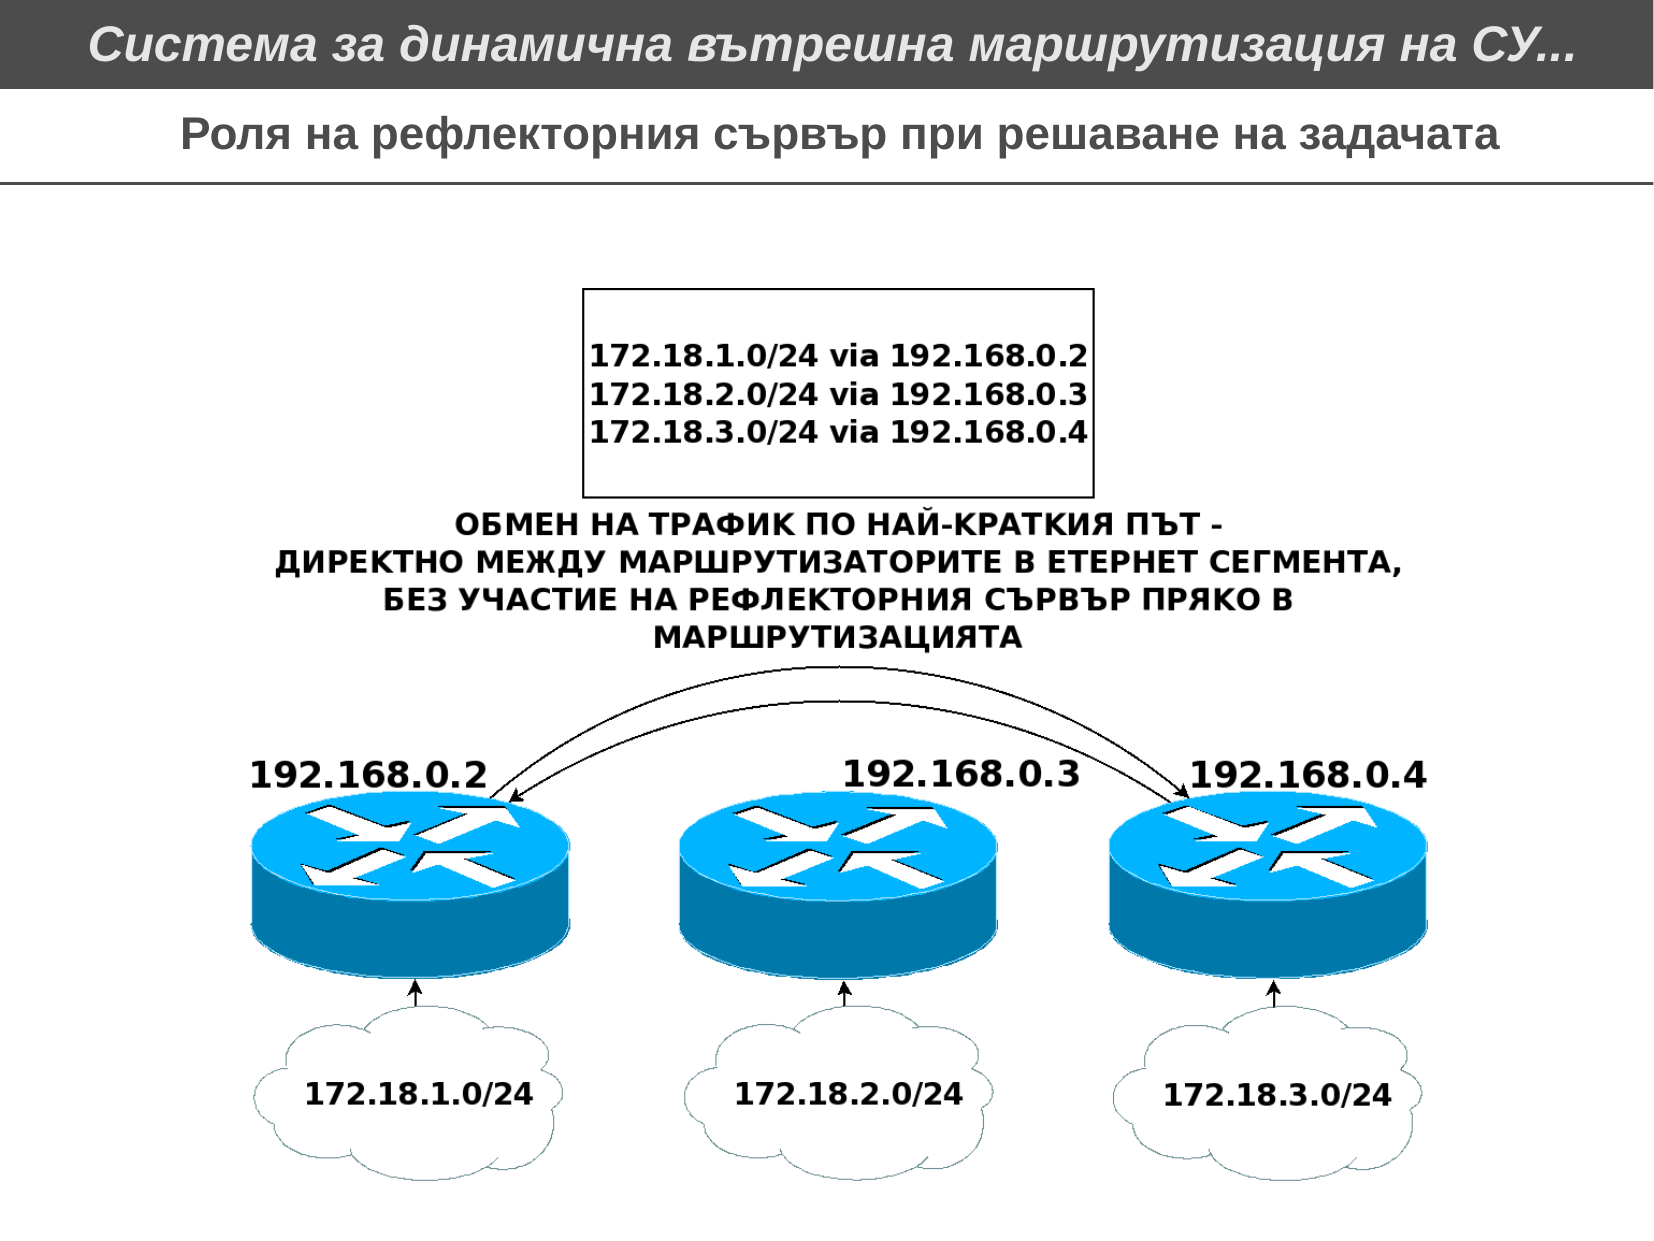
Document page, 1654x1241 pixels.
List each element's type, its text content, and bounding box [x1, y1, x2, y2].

text_box Роля на рефлекторния сървър при решаване на задачата [165, 100, 1515, 167]
text_box Система за динамична вътрешна маршрутизация на СУ... [72, 9, 1594, 80]
picture [248, 288, 1430, 1182]
text_box [0, 0, 1654, 89]
